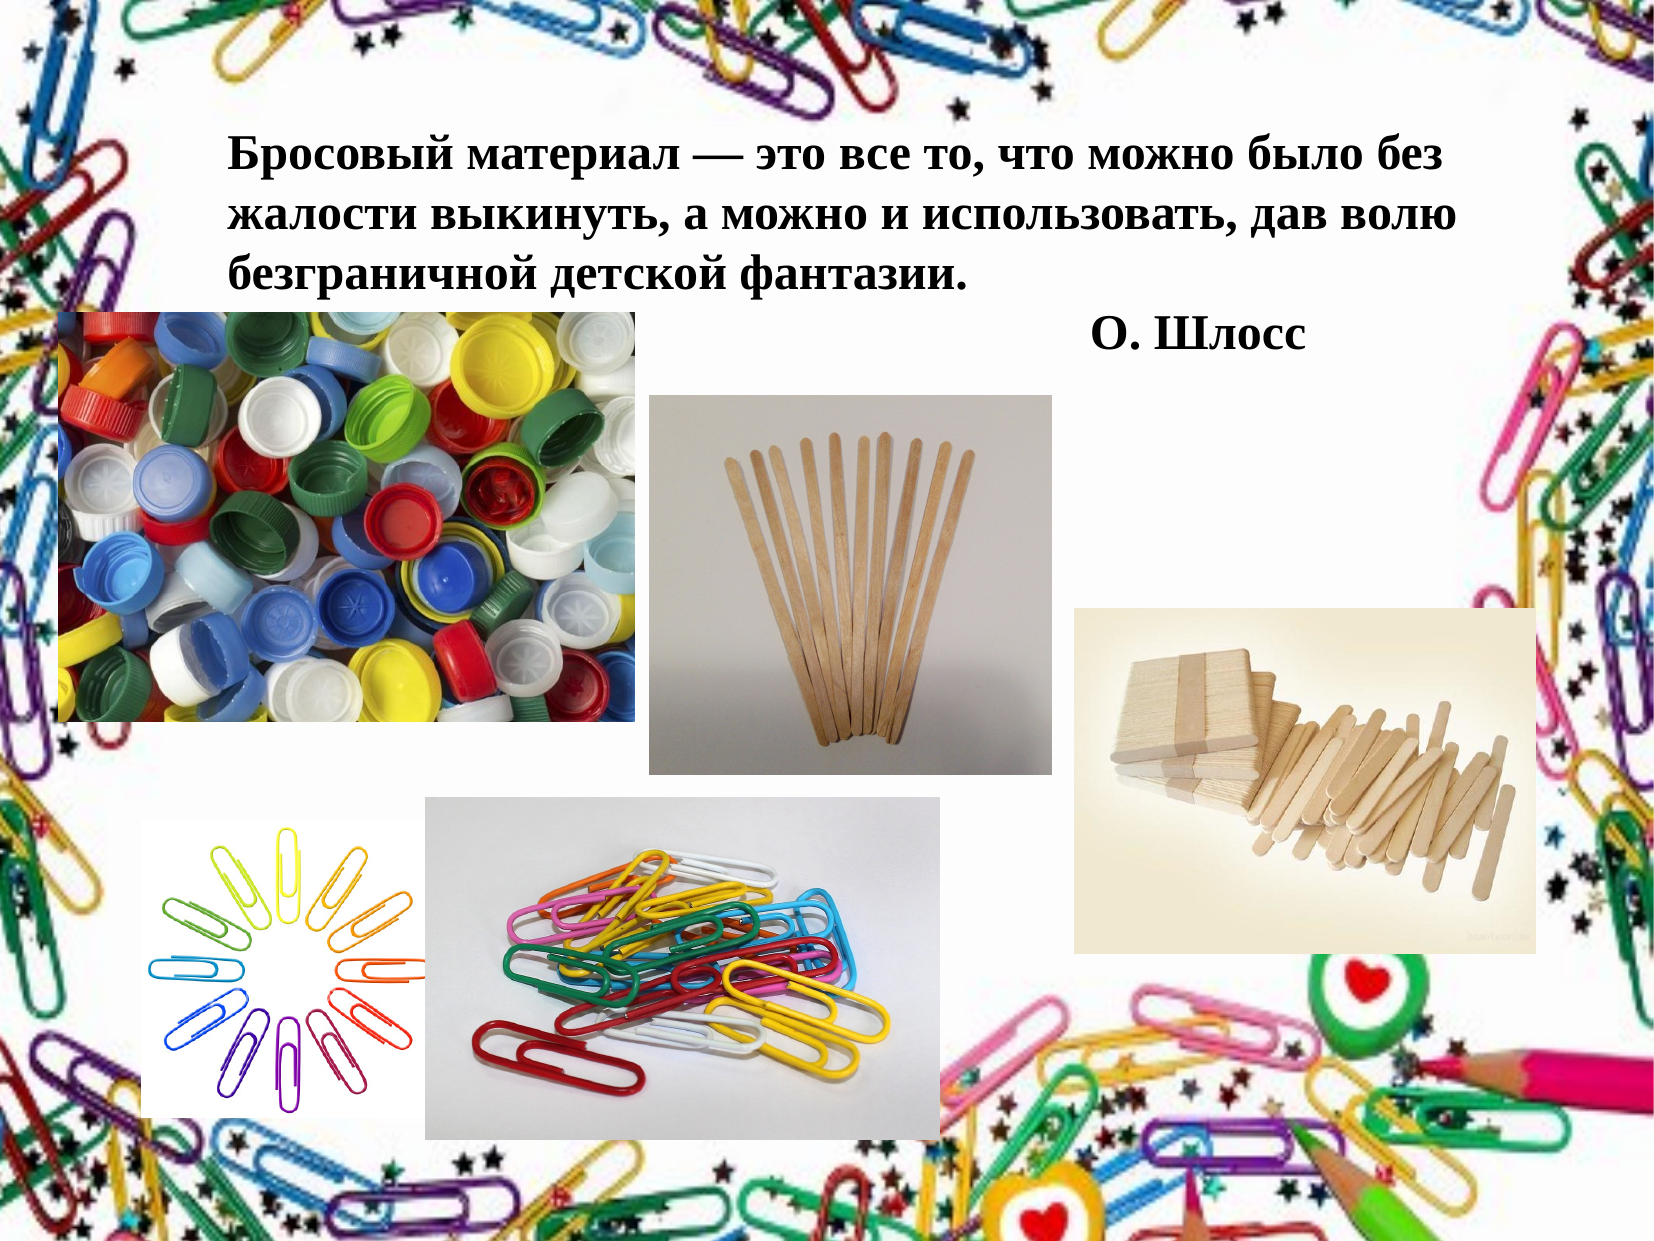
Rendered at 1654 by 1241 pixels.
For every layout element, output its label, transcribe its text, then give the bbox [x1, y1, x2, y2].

picture [0, 0, 1654, 1241]
text_box Бросовый материал — это все то, что можно было без жалости выкинуть, а можно и использовать, дав волю безграничной детской фантазии. О. Шлосс [212, 112, 1501, 416]
